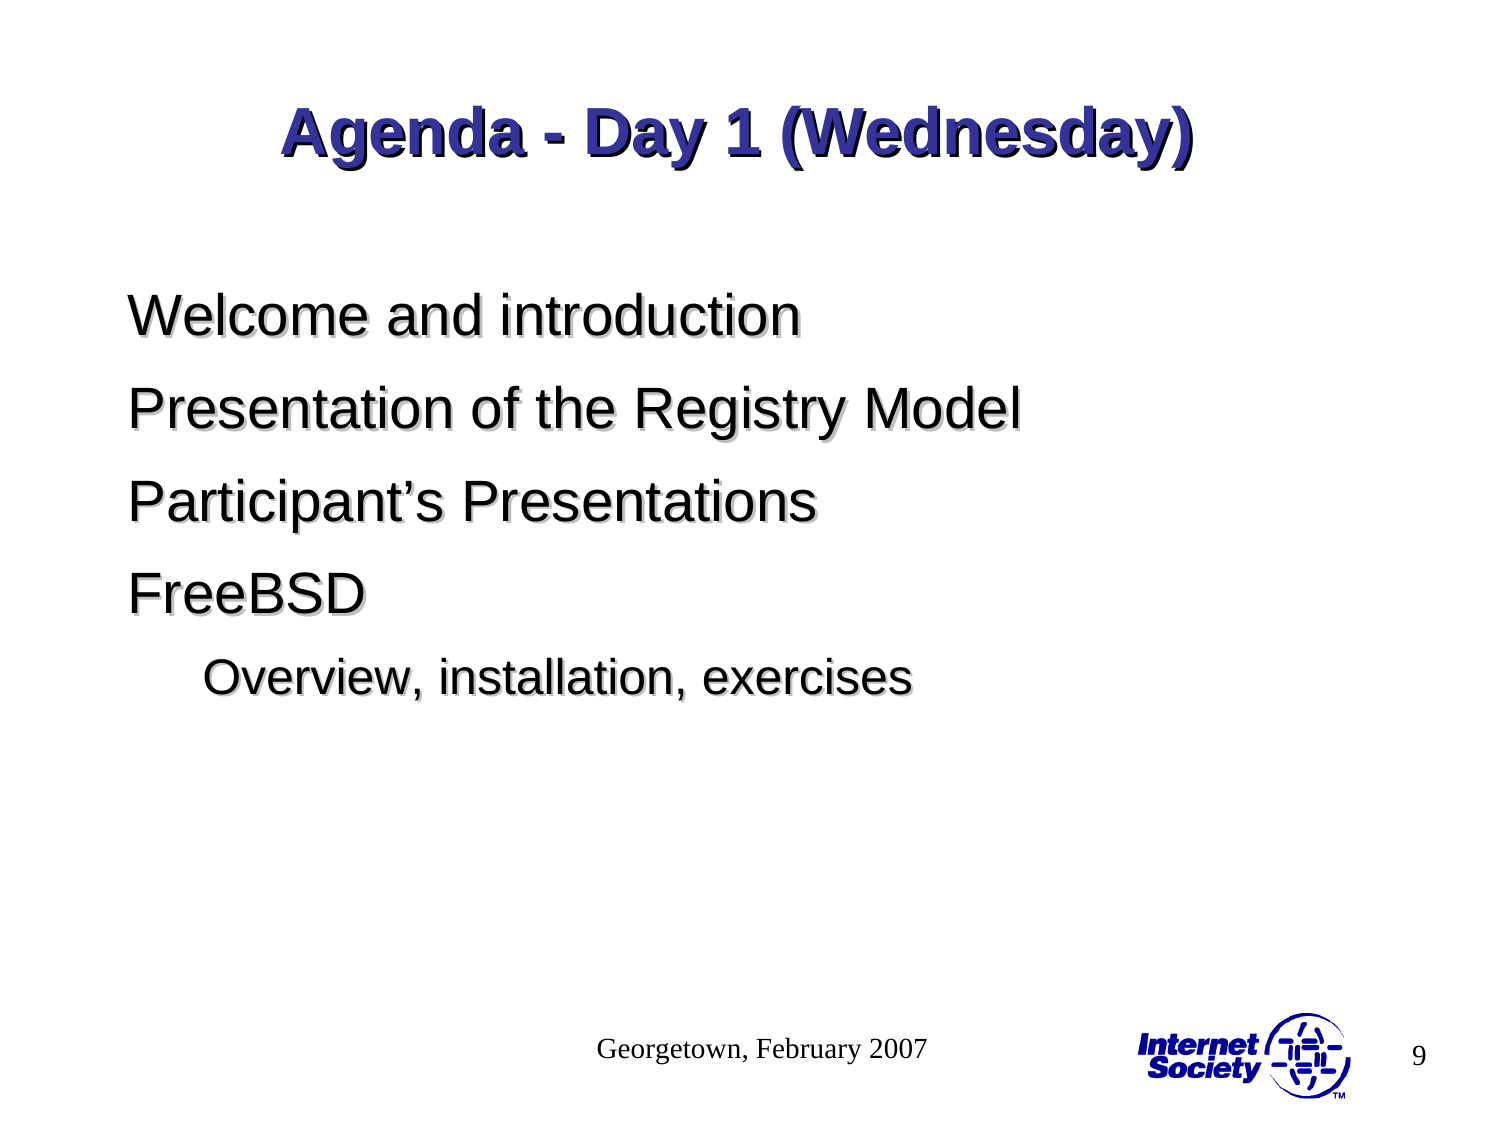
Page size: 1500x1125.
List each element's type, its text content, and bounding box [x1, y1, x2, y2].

list Welcome and introduction Presentation of the Registry Model Participant’s Presentations FreeBSD Overview, installation, exercises [112, 262, 1388, 1001]
picture [1137, 1012, 1351, 1099]
title Agenda - Day 1 (Wednesday) [99, 37, 1375, 225]
